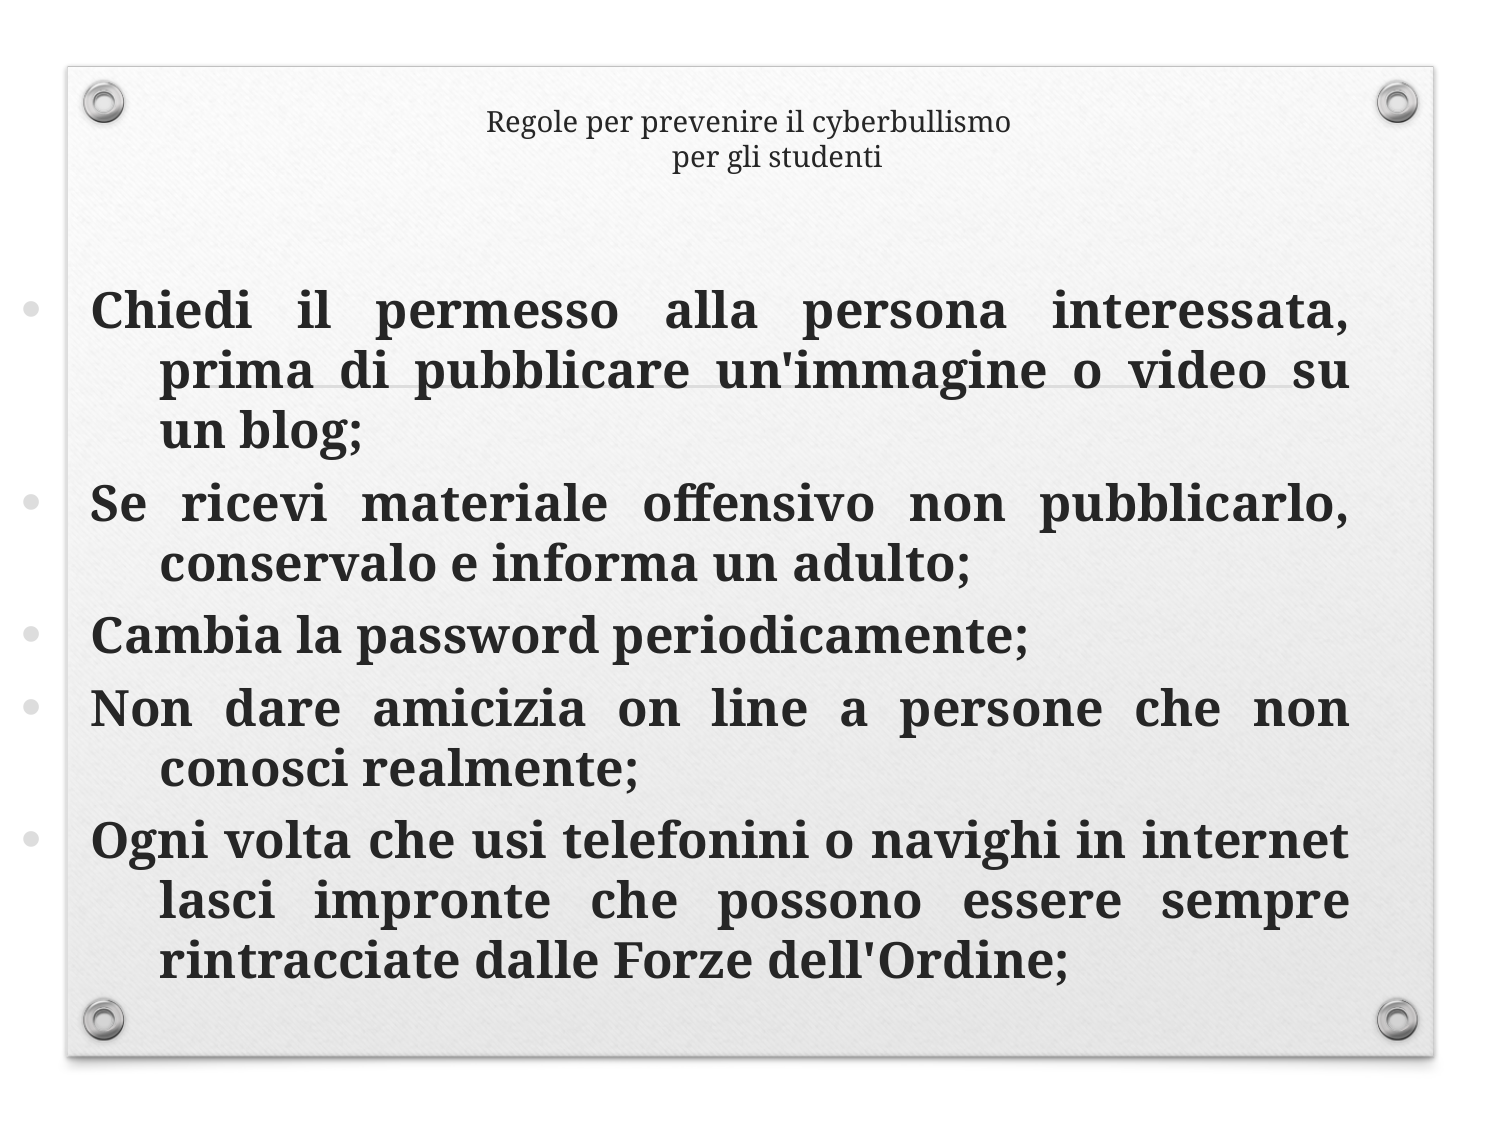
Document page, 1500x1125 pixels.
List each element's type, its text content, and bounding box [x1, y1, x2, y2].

title Regole per prevenire il cyberbullismo per gli studenti [75, 44, 1424, 231]
list Chiedi il permesso alla persona interessata, prima di pubblicare un'immagine o video su un blog; Se ricevi materiale offensivo non pubblicarlo, conservalo e informa un adulto; Cambia la password periodicamente; Non dare amicizia on line a persone che non conosci realmente; Ogni volta che usi telefonini o navighi in internet lasci impronte che possono essere sempre rintracciate dalle Forze dell'Ordine; [0, 278, 1351, 1000]
